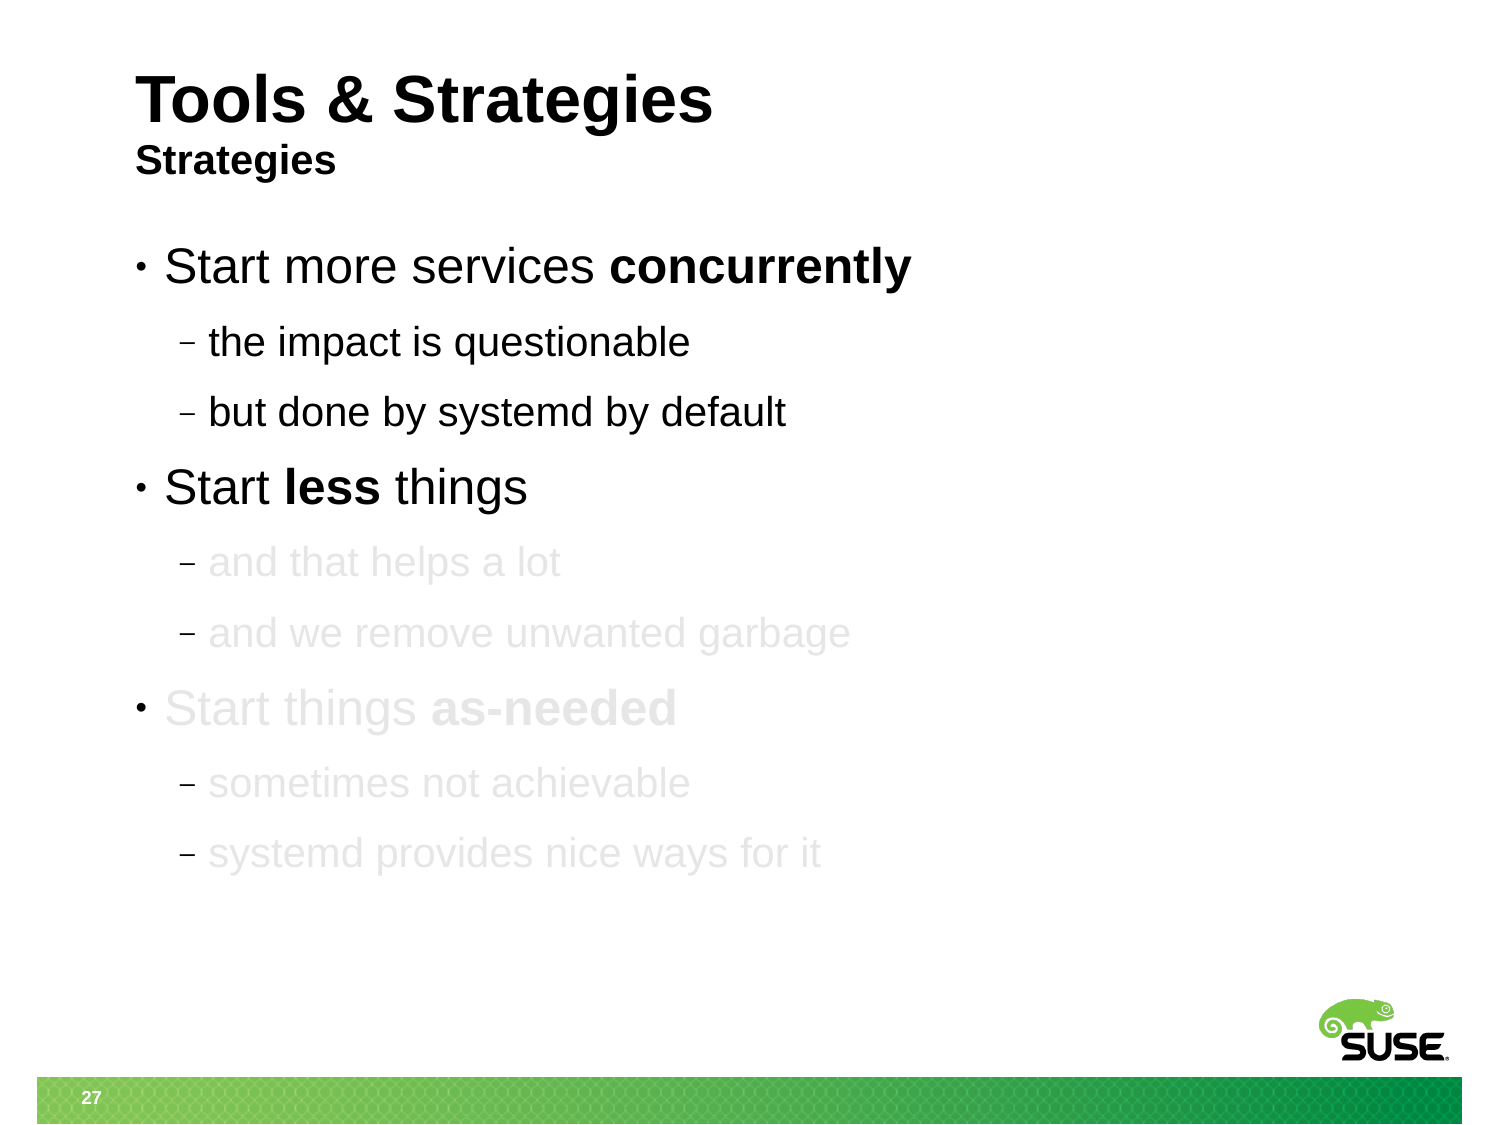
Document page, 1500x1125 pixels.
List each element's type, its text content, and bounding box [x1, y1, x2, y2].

title Tools & Strategies Strategies [135, 41, 1372, 204]
picture [1319, 999, 1449, 1061]
picture [37, 1077, 1462, 1124]
list Start more services concurrently the impact is questionable but done by systemd by default Start less things and that helps a lot and we remove unwanted garbage Start things as-needed sometimes not achievable systemd provides nice ways for it [135, 238, 1372, 982]
